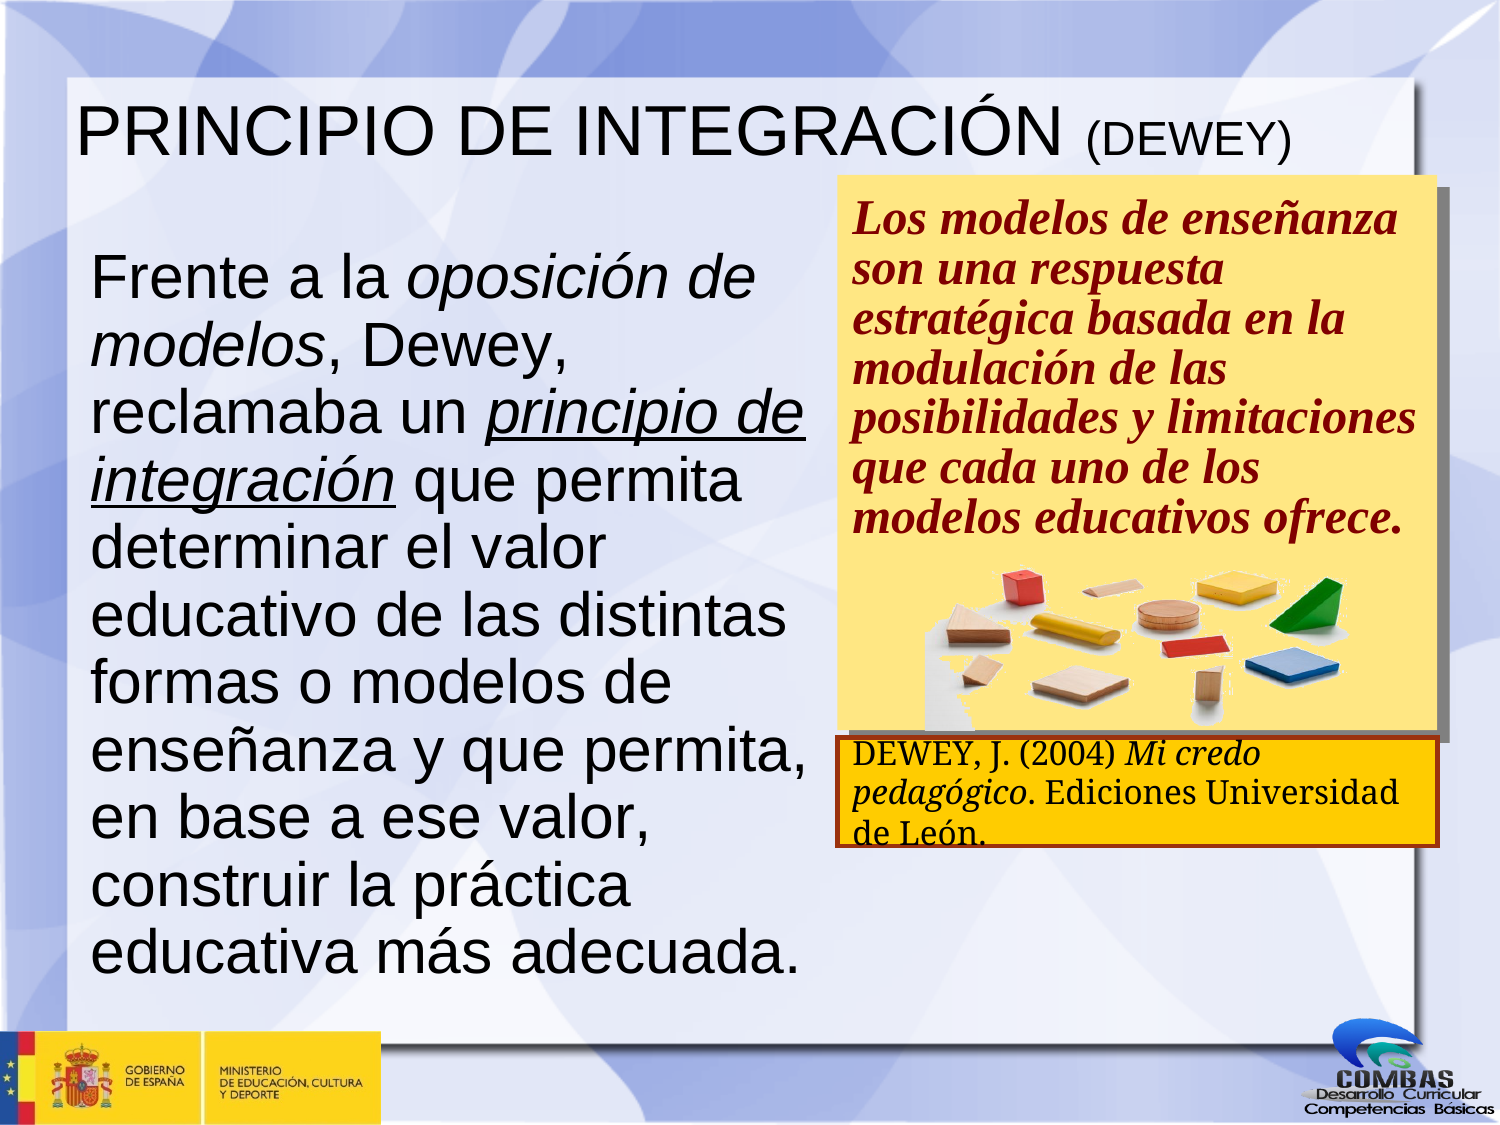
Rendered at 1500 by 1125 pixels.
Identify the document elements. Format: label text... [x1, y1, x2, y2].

picture [0, 0, 1500, 1125]
text_box PRINCIPIO DE INTEGRACIÓN (DEWEY) [74, 74, 1401, 170]
text_box Los modelos de enseñanza son una respuesta estratégica basada en la modulación de las posibilidades y limitaciones que cada uno de los modelos educativos ofrece. [837, 174, 1438, 731]
text_box Frente a la oposición de modelos, Dewey, reclamaba un principio de integración que permita determinar el valor educativo de las distintas formas o modelos de enseñanza y que permita, en base a ese valor, construir la práctica educativa más adecuada. [87, 162, 848, 913]
text_box DEWEY, J. (2004) Mi credo pedagógico. Ediciones Universidad de León. [837, 737, 1438, 847]
